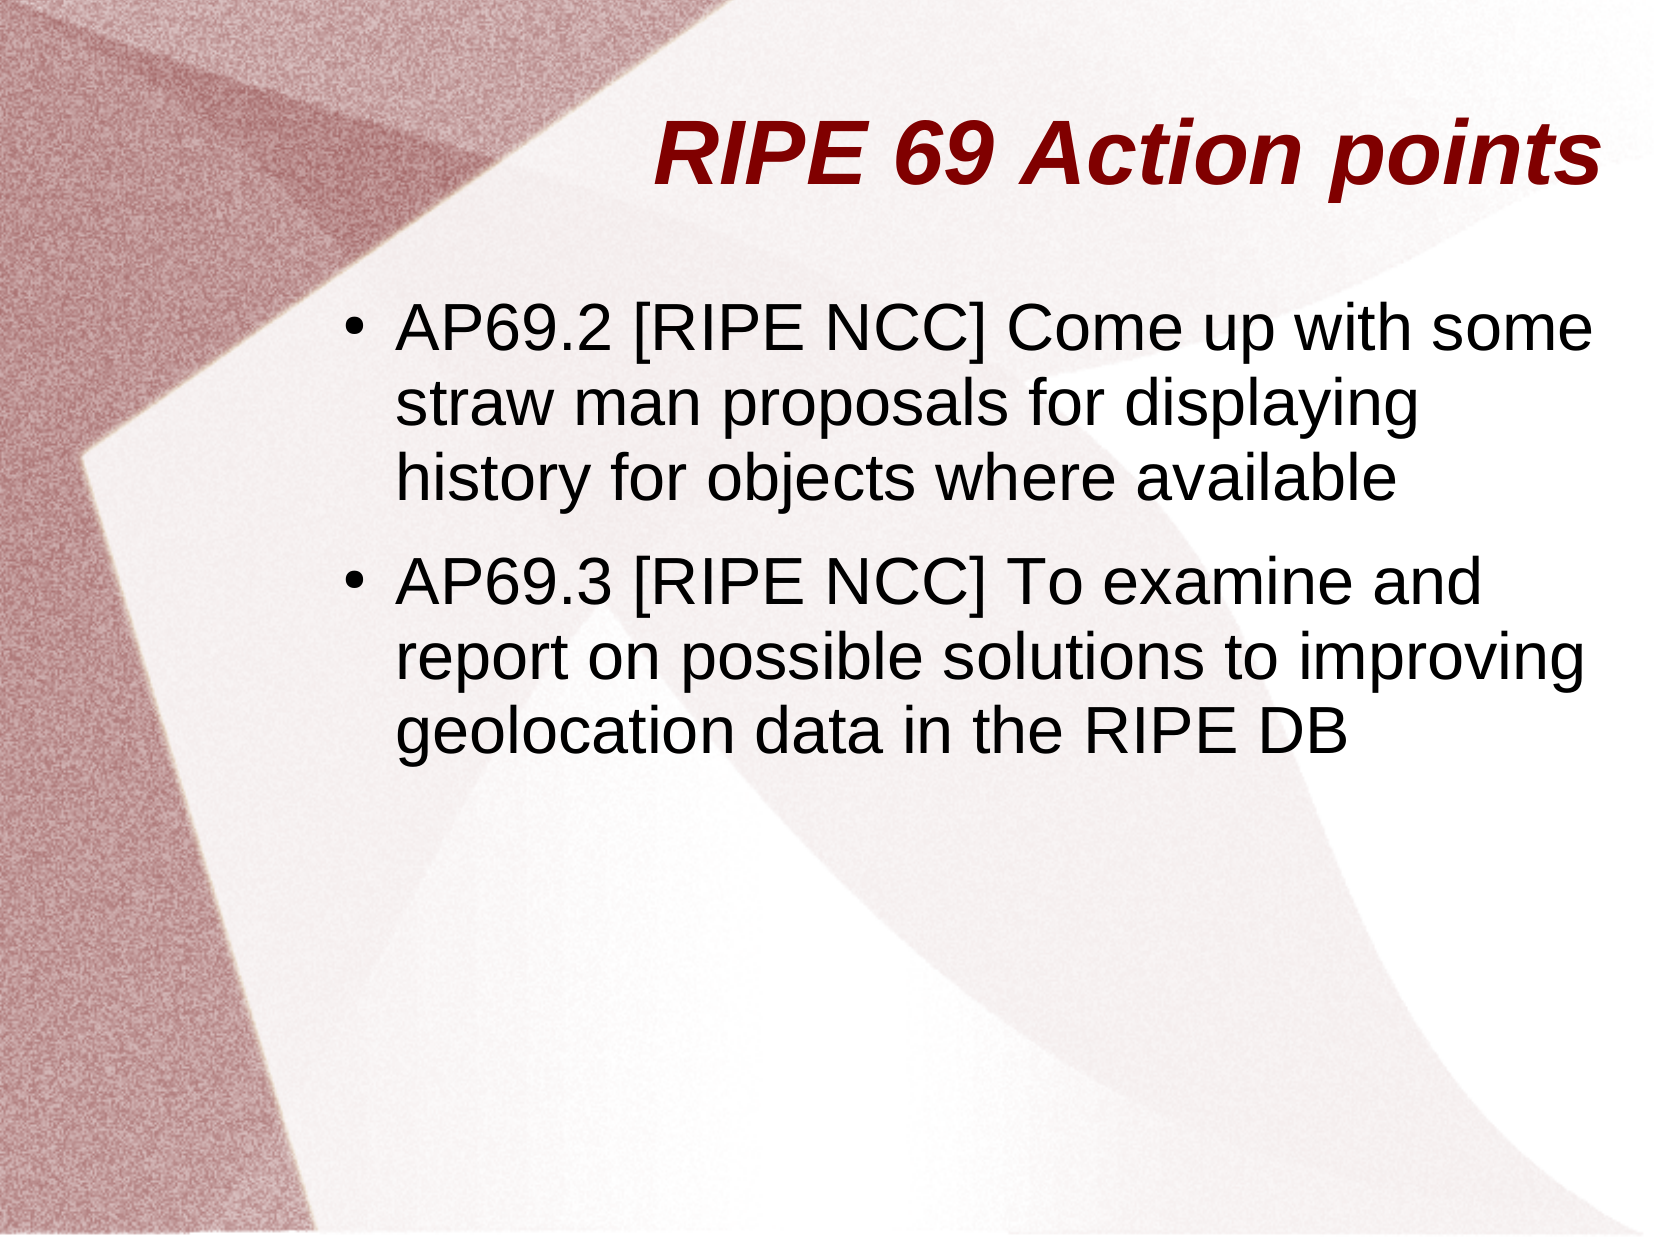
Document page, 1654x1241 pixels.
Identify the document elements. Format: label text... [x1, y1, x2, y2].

list AP69.2 [RIPE NCC] Come up with some straw man proposals for displaying history for objects where available AP69.3 [RIPE NCC] To examine and report on possible solutions to improving geolocation data in the RIPE DB [324, 290, 1601, 1010]
title RIPE 69 Action points [596, 49, 1607, 257]
picture [0, 0, 1654, 1241]
